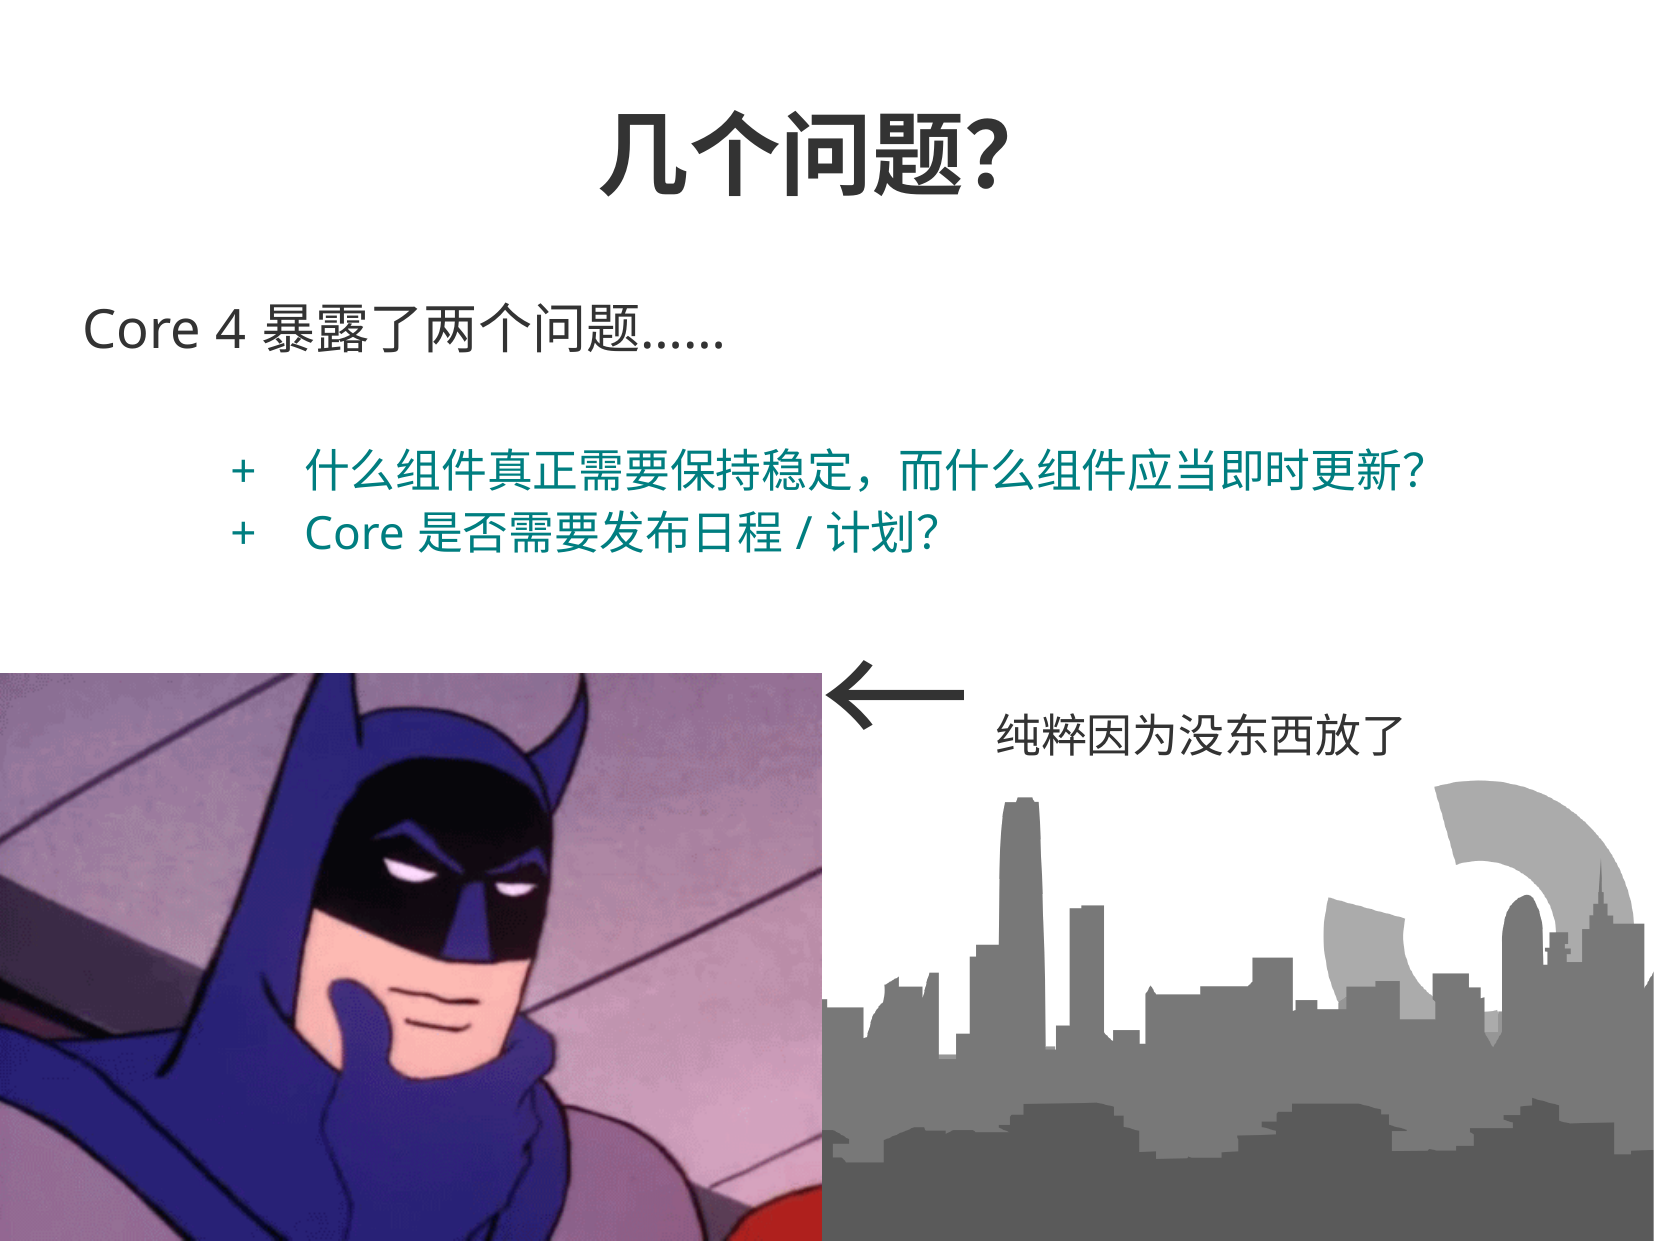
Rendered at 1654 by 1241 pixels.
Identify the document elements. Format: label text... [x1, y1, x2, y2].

picture [0, 0, 1654, 1241]
list Core 4暴露了两个问题…… + 什么组件真正需要保持稳定，而什么组件应当即时更新？ + Core是否需要发布日程/计划？ ← 纯粹因为没东西放了 [82, 290, 1571, 1010]
title 几个问题？ [82, 49, 1571, 257]
